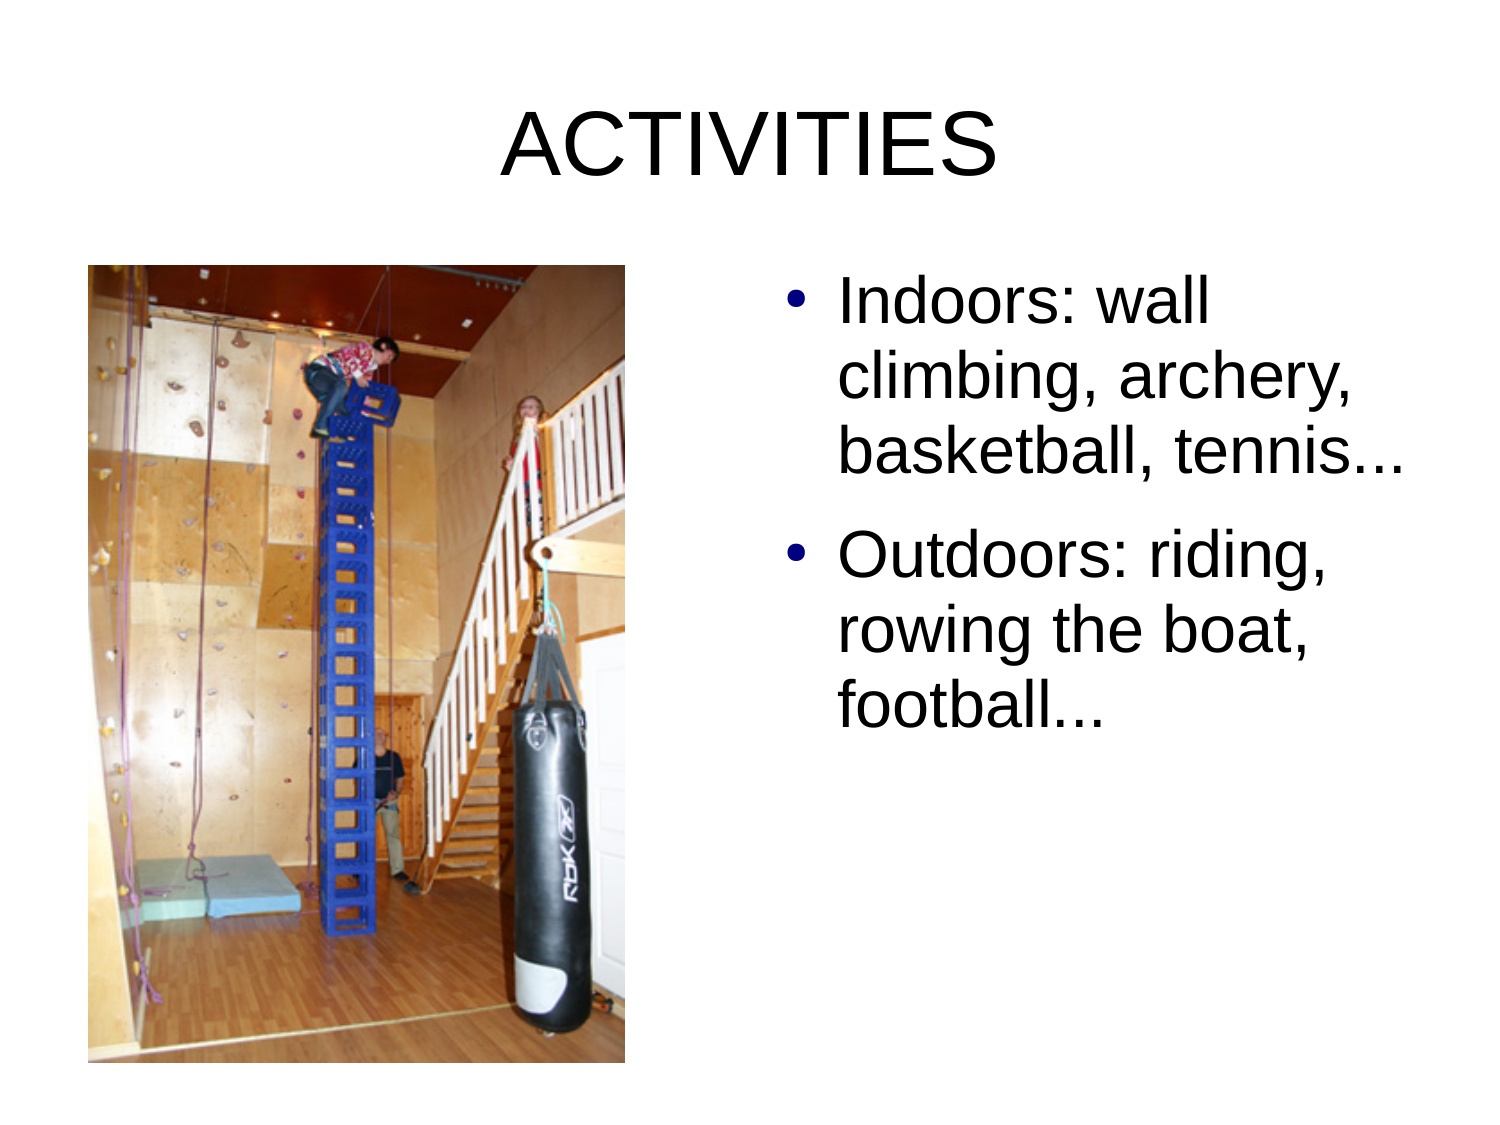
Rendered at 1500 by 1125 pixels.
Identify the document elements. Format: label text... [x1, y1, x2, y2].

list Indoors: wall climbing, archery, basketball, tennis... Outdoors: riding, rowing the boat, football... [766, 263, 1426, 938]
picture [88, 265, 625, 1063]
title ACTIVITIES [75, 50, 1425, 238]
